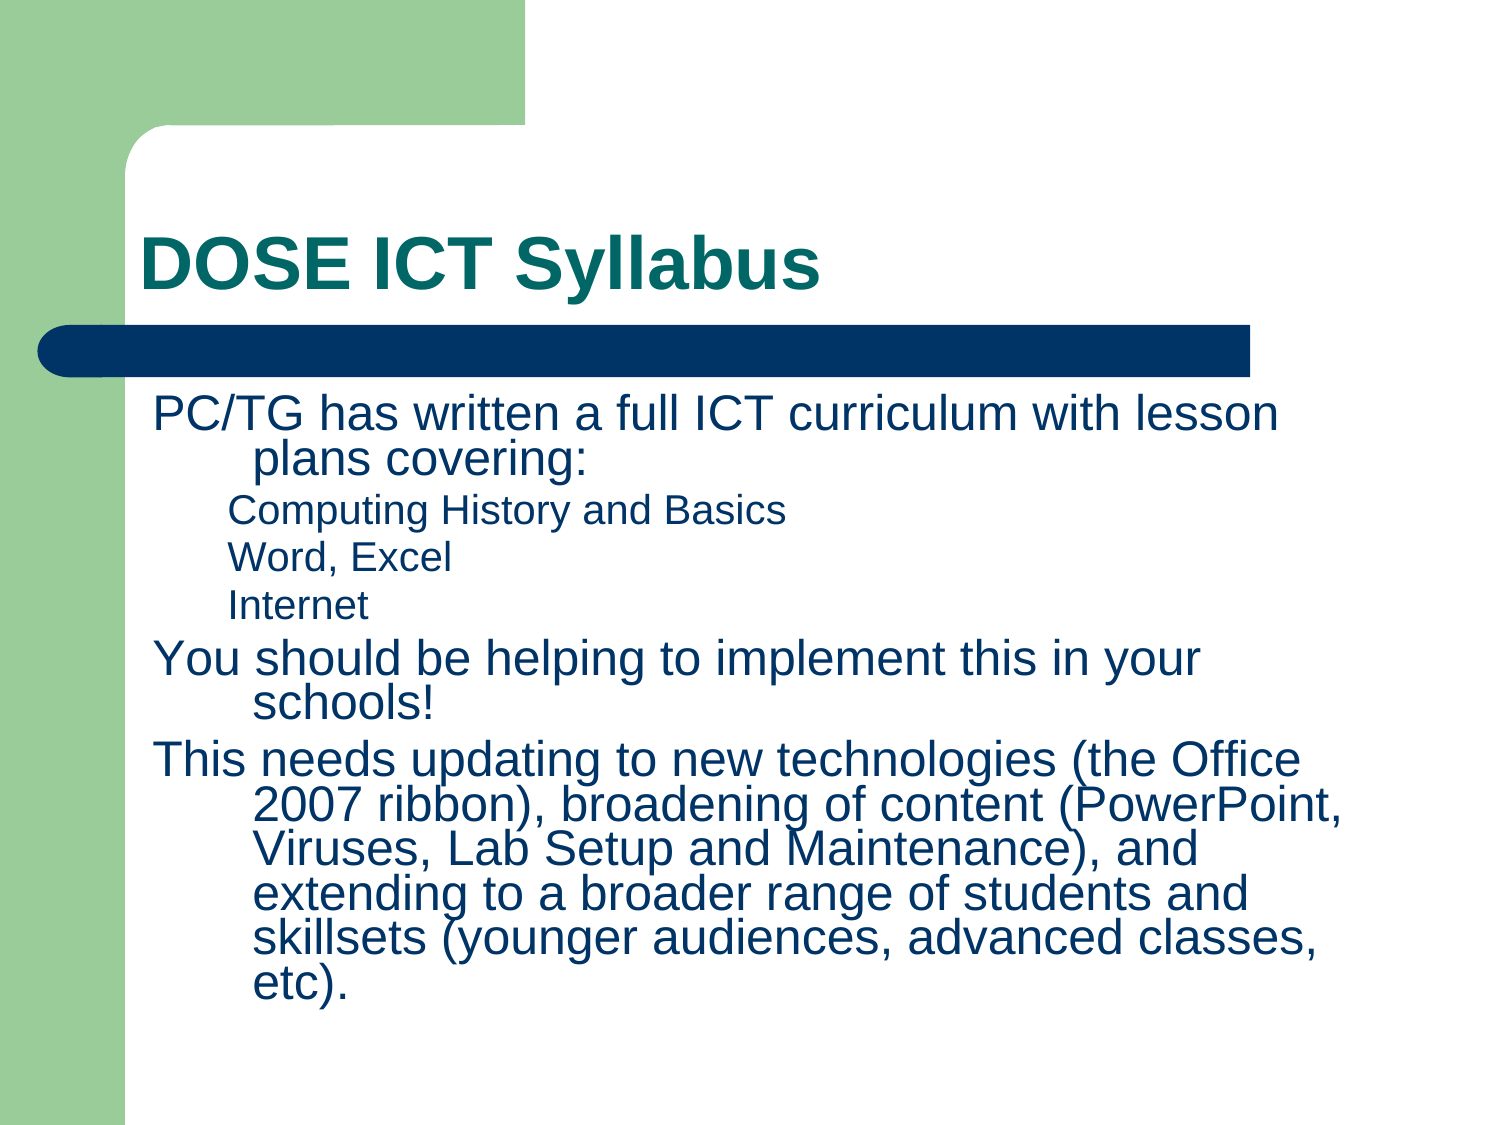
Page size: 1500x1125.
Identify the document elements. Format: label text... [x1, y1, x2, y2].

title DOSE ICT Syllabus [124, 124, 1425, 313]
list PC/TG has written a full ICT curriculum with lesson plans covering: Computing History and Basics Word, Excel Internet You should be helping to implement this in your schools! This needs updating to new technologies (the Office 2007 ribbon), broadening of content (PowerPoint, Viruses, Lab Setup and Maintenance), and extending to a broader range of students and skillsets (younger audiences, advanced classes, etc). [137, 387, 1400, 1088]
